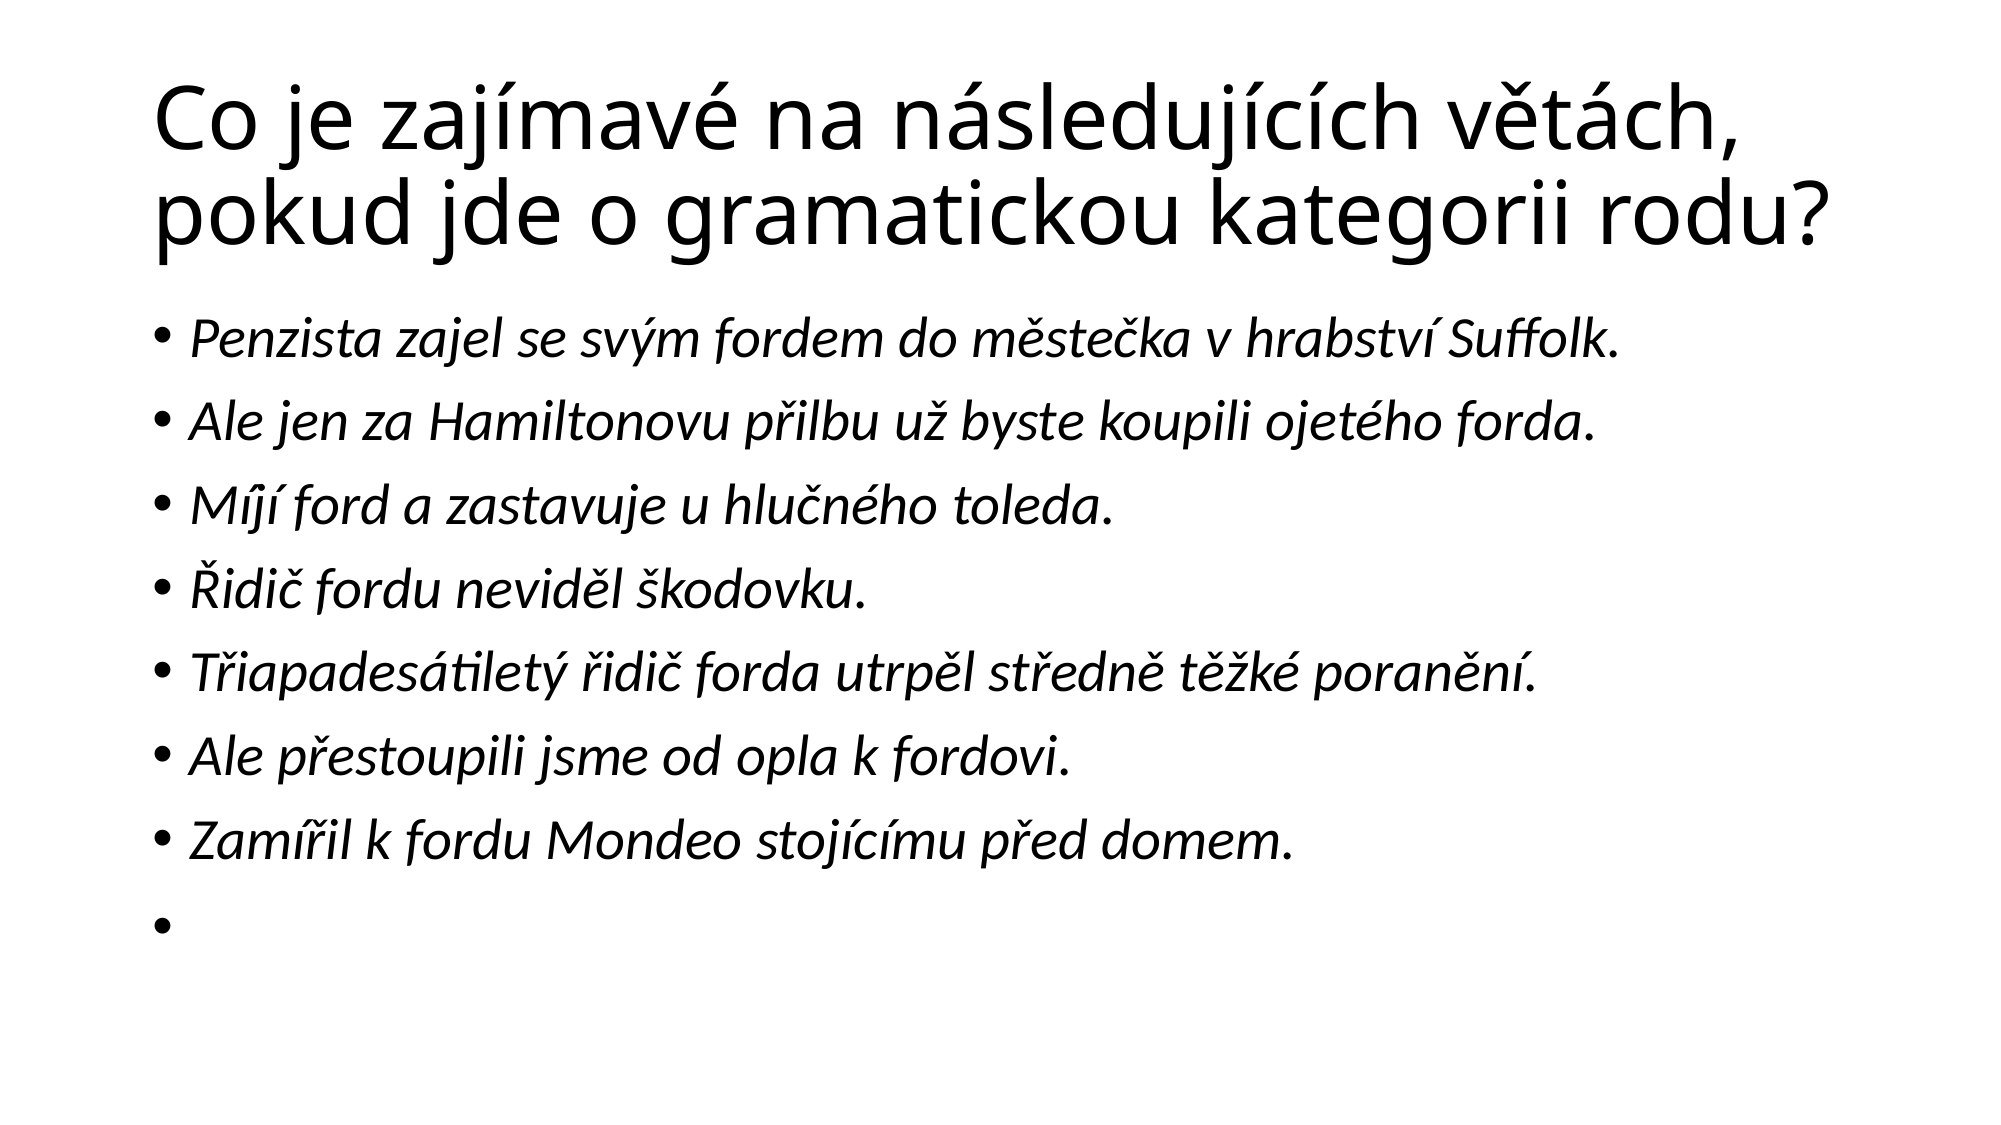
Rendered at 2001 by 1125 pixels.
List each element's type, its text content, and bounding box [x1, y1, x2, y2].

title Co je zajímavé na následujících větách, pokud jde o gramatickou kategorii rodu? [137, 59, 1863, 278]
list Penzista zajel se svým fordem do městečka v hrabství Suffolk. Ale jen za Hamiltonovu přilbu už byste koupili ojetého forda. Míjí ford a zastavuje u hlučného toleda. Řidič fordu neviděl škodovku. Třiapadesátiletý řidič forda utrpěl středně těžké poranění. Ale přestoupili jsme od opla k fordovi. Zamířil k fordu Mondeo stojícímu před domem. [137, 299, 1863, 1014]
